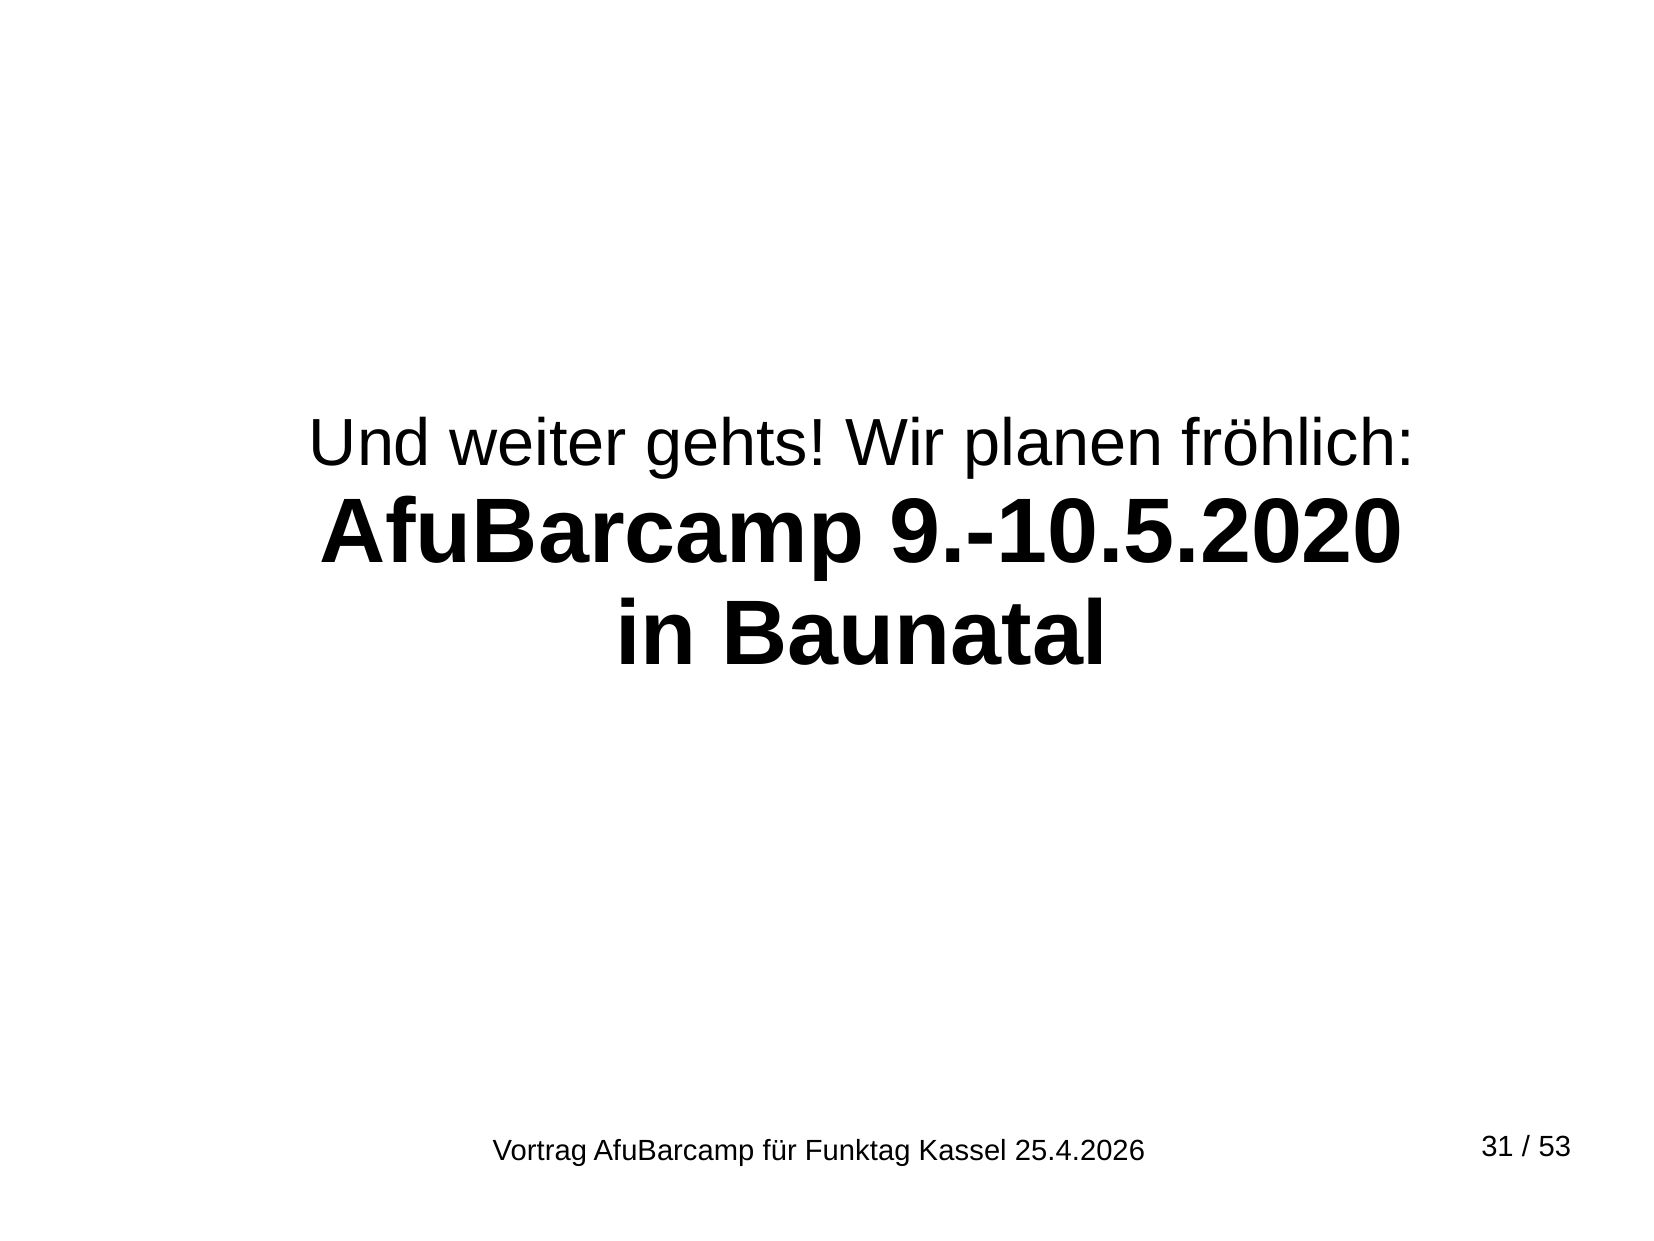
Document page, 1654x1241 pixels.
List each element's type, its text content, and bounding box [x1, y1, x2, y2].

title Und weiter gehts! Wir planen fröhlich: AfuBarcamp 9.-10.5.2020 in Baunatal [118, 391, 1607, 697]
